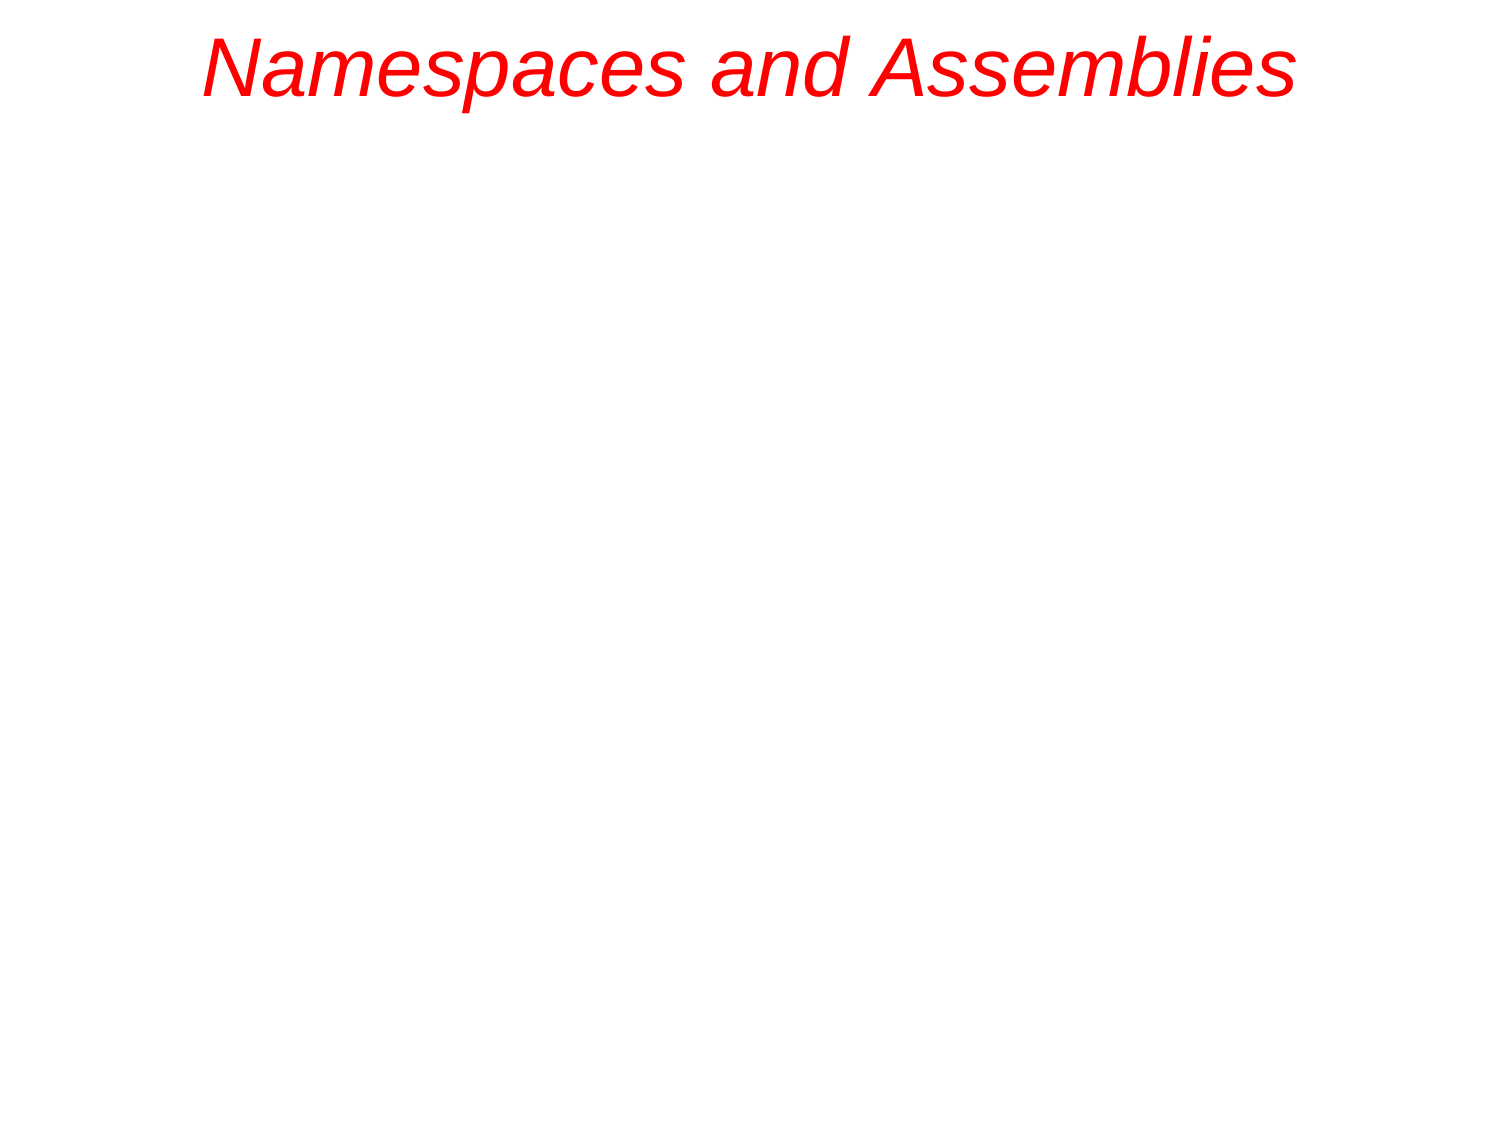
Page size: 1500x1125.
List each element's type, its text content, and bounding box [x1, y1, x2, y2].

title Namespaces and Assemblies [112, 0, 1388, 126]
